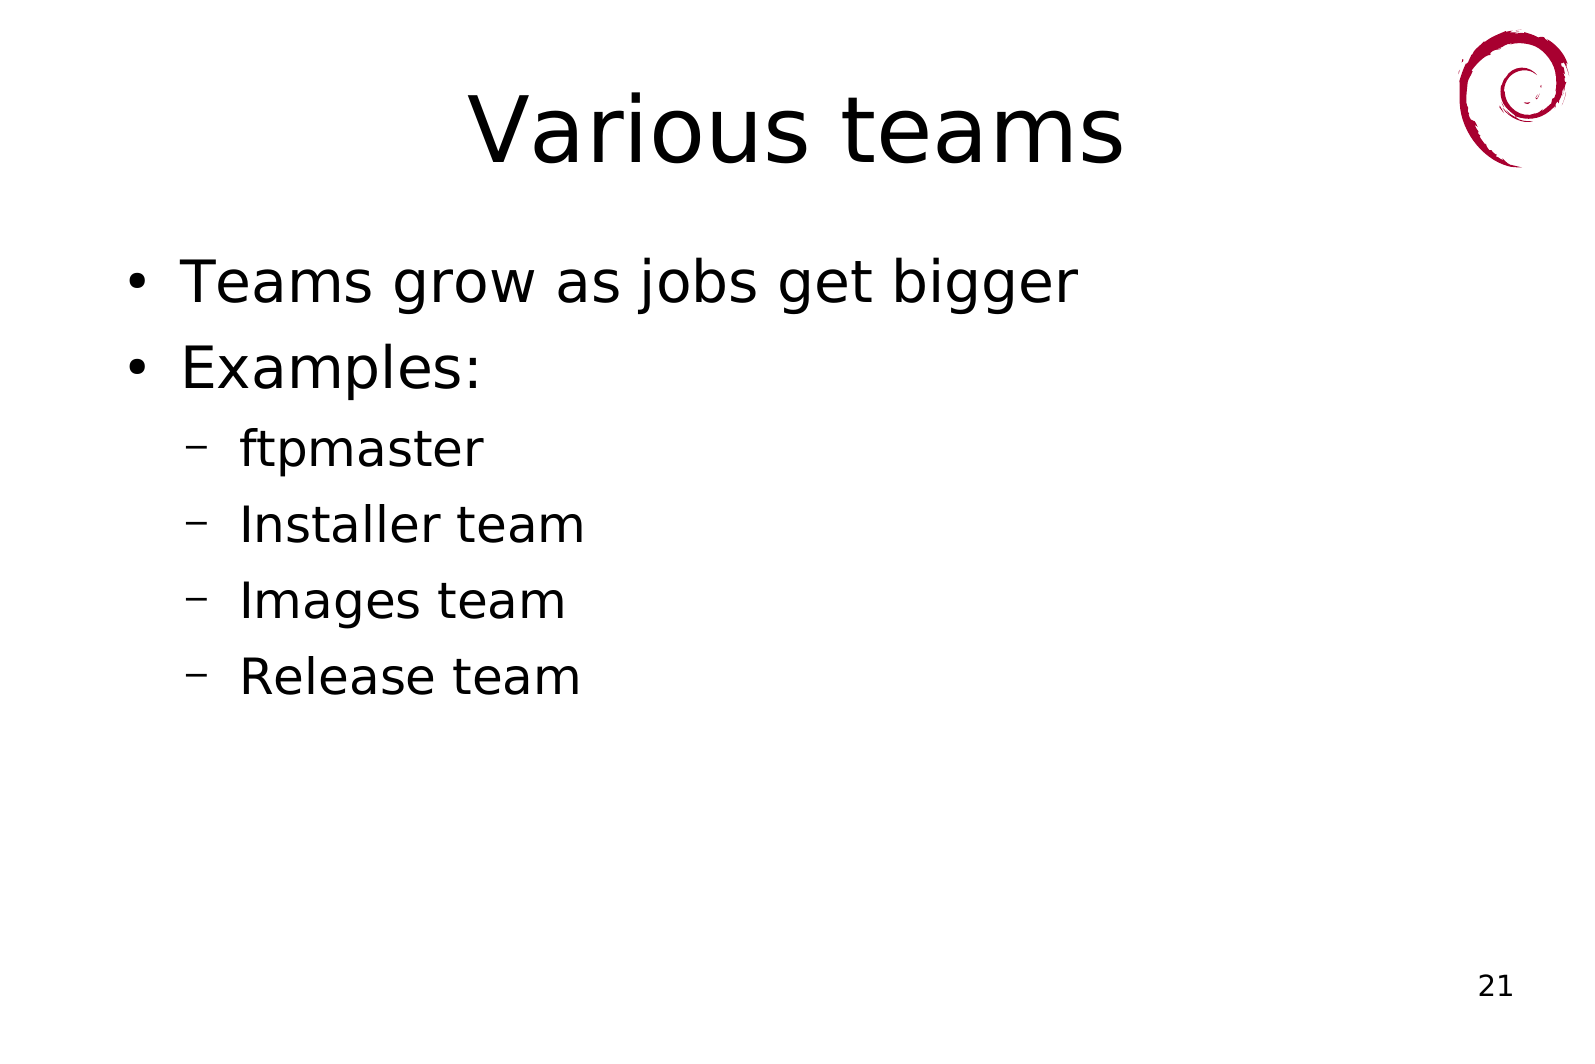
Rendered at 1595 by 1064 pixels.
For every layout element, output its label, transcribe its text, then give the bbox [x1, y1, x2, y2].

title Various teams [79, 49, 1515, 213]
list Teams grow as jobs get bigger Examples: ftpmaster Installer team Images team Release team [79, 248, 1515, 748]
